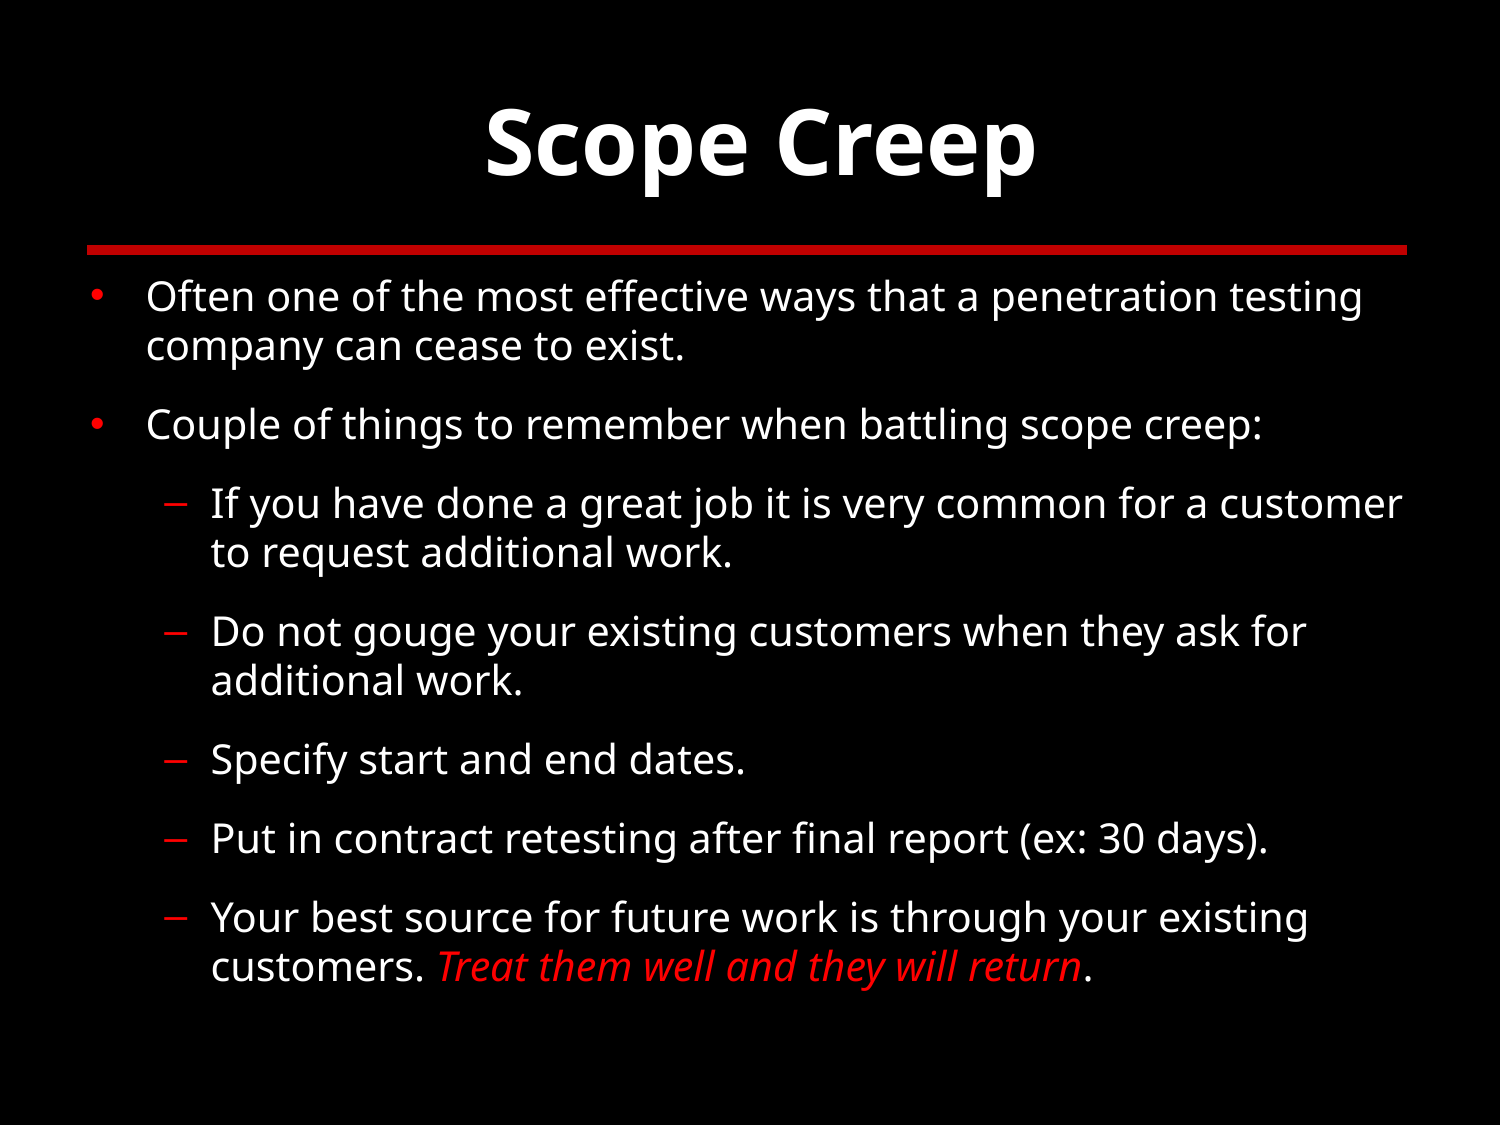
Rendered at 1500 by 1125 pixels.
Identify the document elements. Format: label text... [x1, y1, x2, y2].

title Scope Creep [75, 45, 1425, 233]
list Often one of the most effective ways that a penetration testing company can cease to exist. Couple of things to remember when battling scope creep: If you have done a great job it is very common for a customer to request additional work. Do not gouge your existing customers when they ask for additional work. Specify start and end dates. Put in contract retesting after final report (ex: 30 days). Your best source for future work is through your existing customers. Treat them well and they will return. [75, 262, 1425, 1005]
